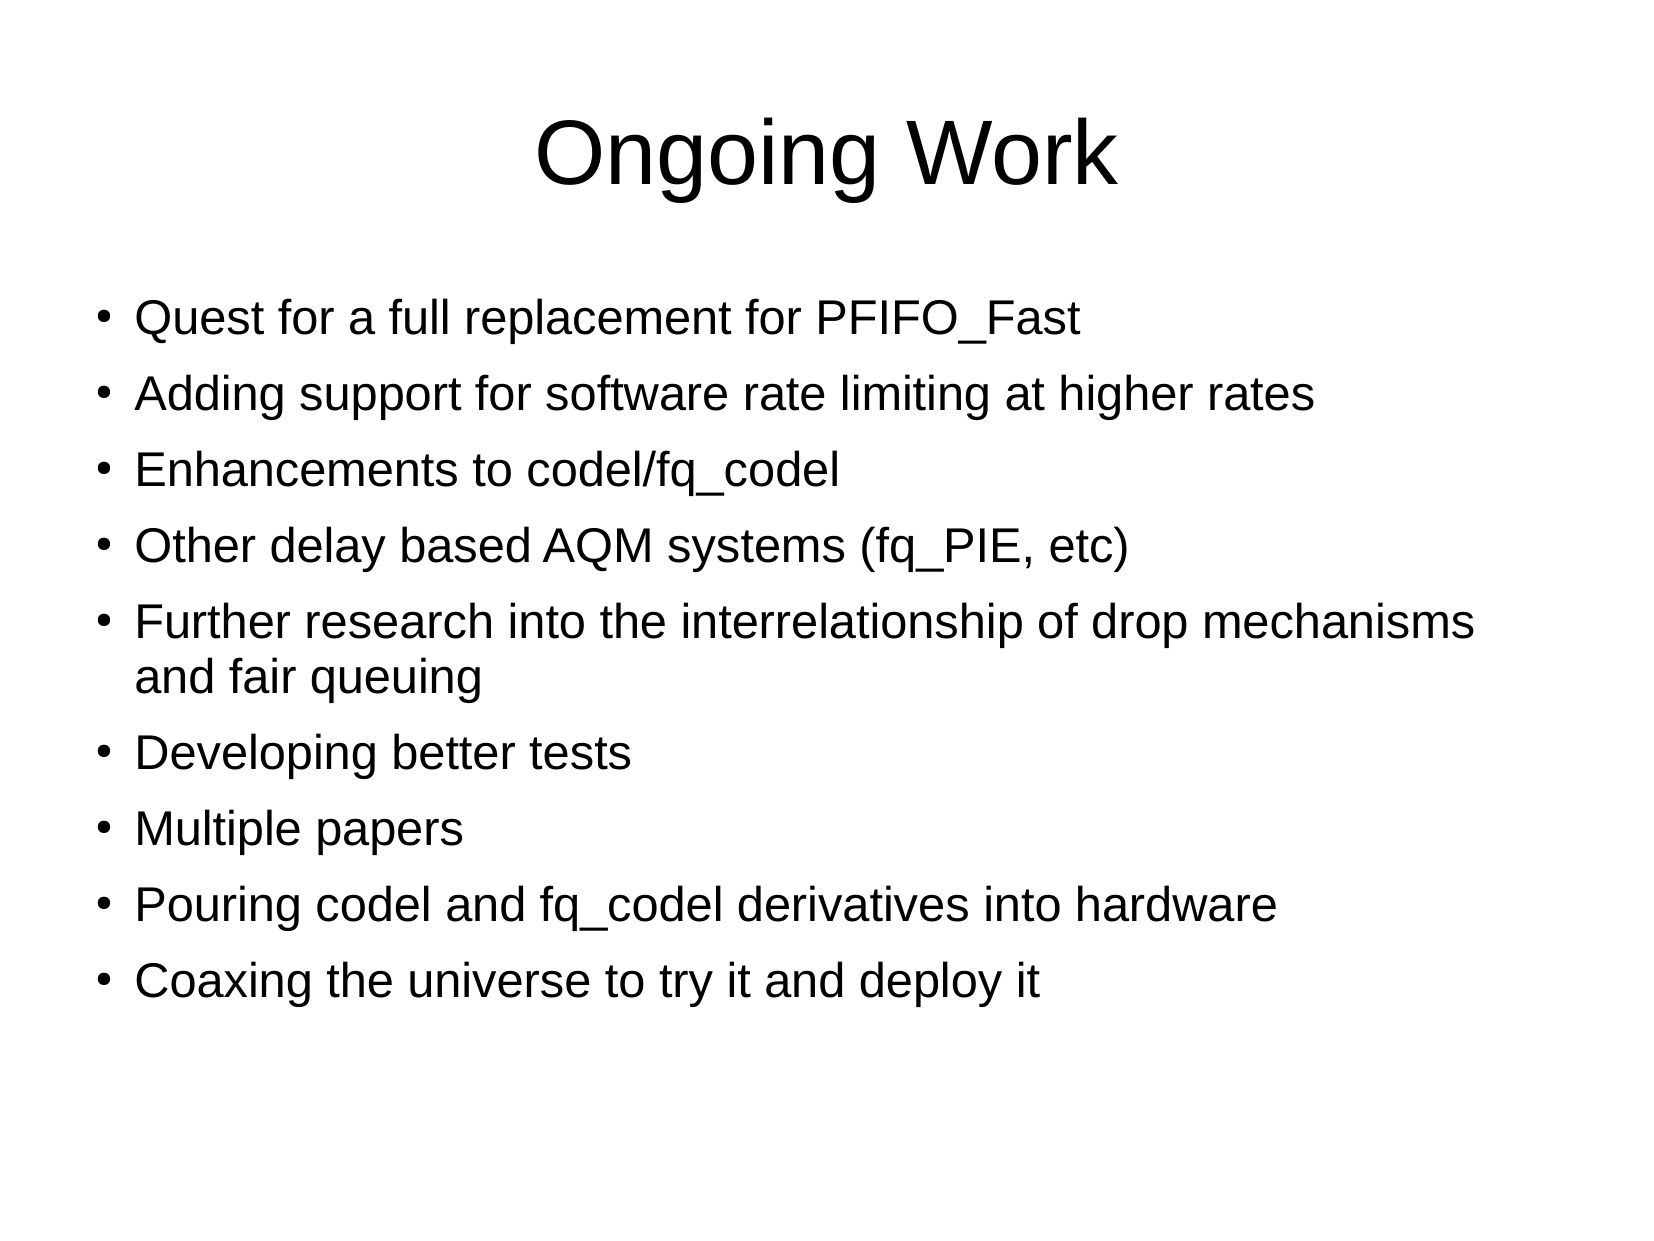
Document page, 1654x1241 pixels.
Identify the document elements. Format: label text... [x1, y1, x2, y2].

list Quest for a full replacement for PFIFO_Fast Adding support for software rate limiting at higher rates Enhancements to codel/fq_codel Other delay based AQM systems (fq_PIE, etc) Further research into the interrelationship of drop mechanisms and fair queuing Developing better tests Multiple papers Pouring codel and fq_codel derivatives into hardware Coaxing the universe to try it and deploy it [82, 290, 1538, 1010]
title Ongoing Work [82, 49, 1571, 257]
